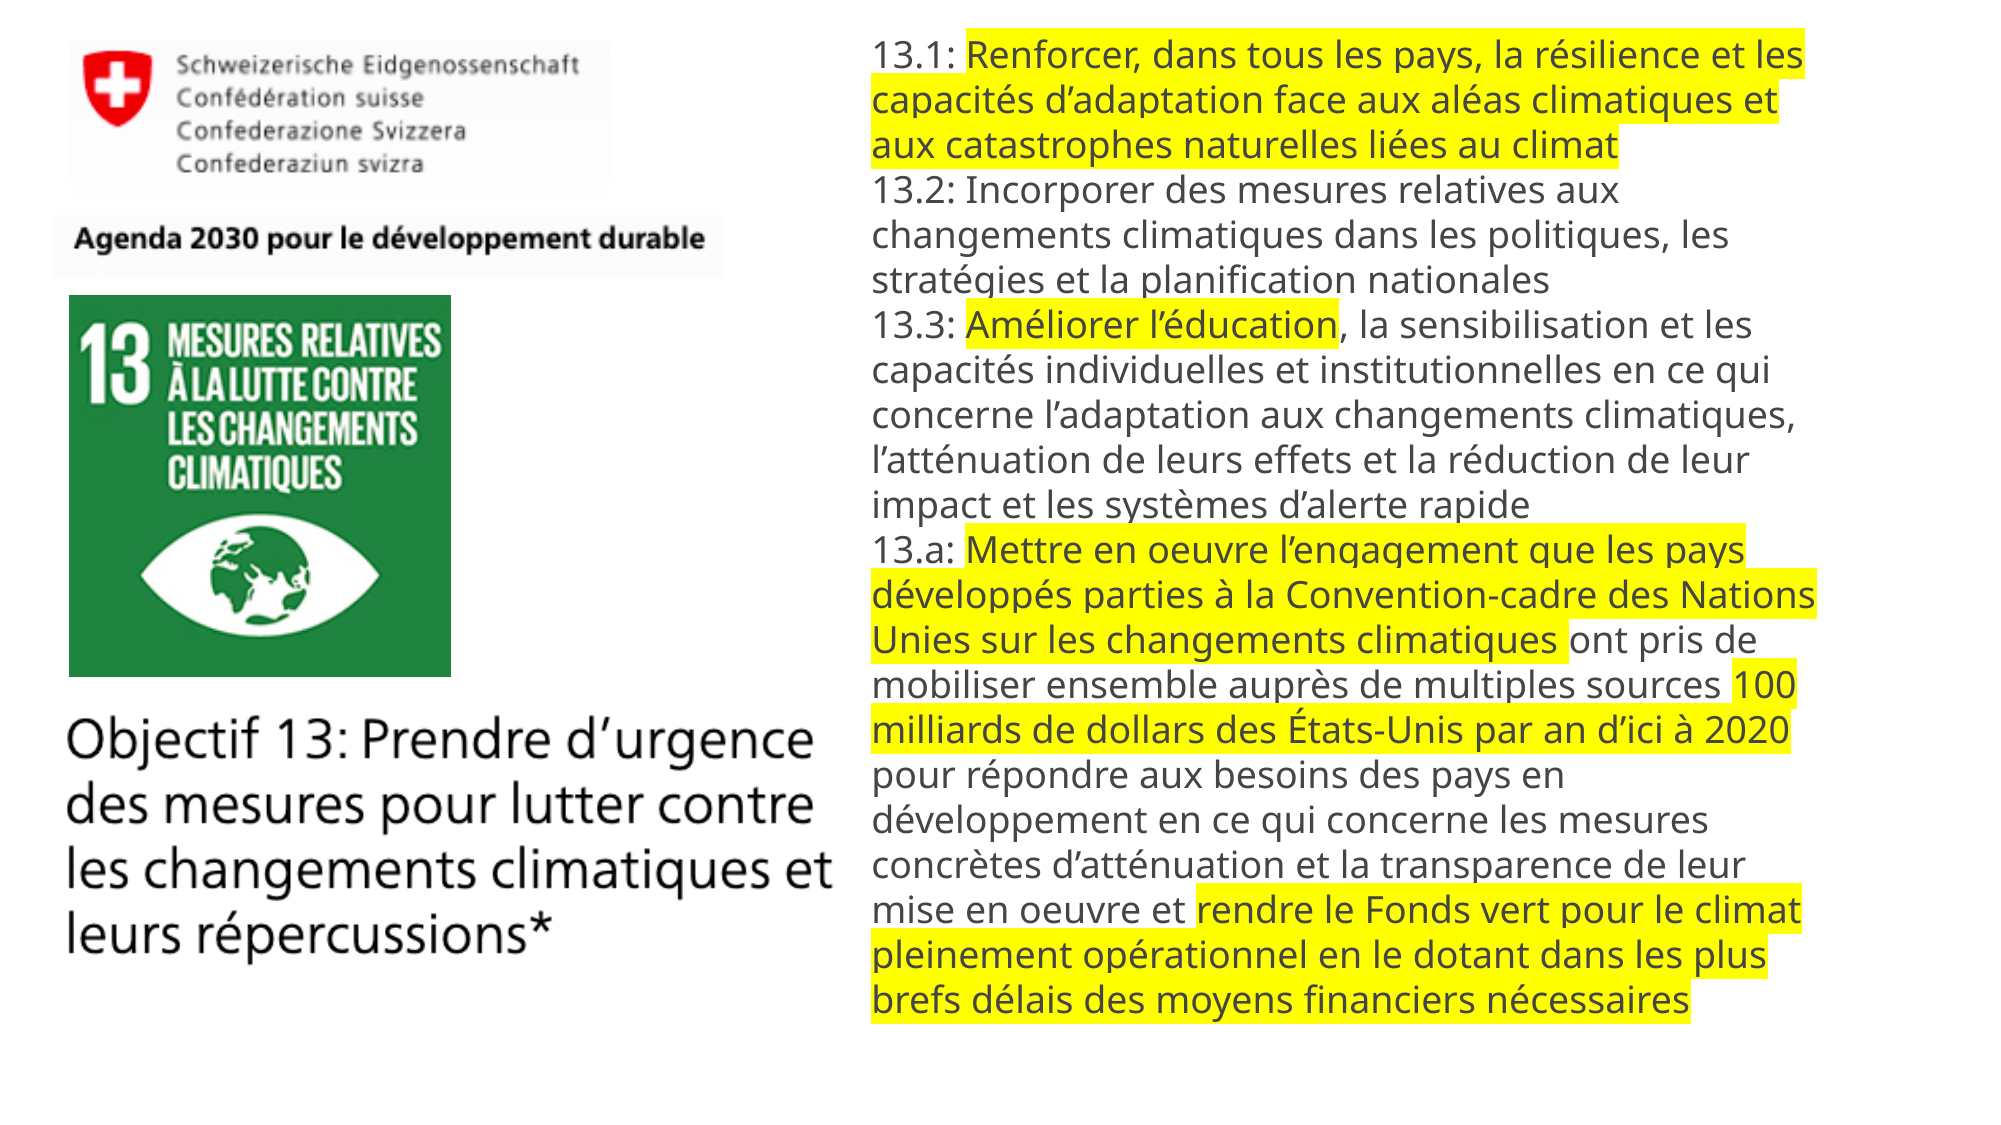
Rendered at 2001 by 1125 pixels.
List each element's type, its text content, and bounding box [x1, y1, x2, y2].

text_box 13.1: Renforcer, dans tous les pays, la résilience et les capacités d’adaptation face aux aléas climatiques et aux catastrophes naturelles liées au climat 13.2: Incorporer des mesures relatives aux changements climatiques dans les politiques, les stratégies et la planification nationales 13.3: Améliorer l’éducation, la sensibilisation et les capacités individuelles et institutionnelles en ce qui concerne l’adaptation aux changements climatiques, l’atténuation de leurs effets et la réduction de leur impact et les systèmes d’alerte rapide 13.a: Mettre en oeuvre l’engagement que les pays développés parties à la Convention-cadre des Nations Unies sur les changements climatiques ont pris de mobiliser ensemble auprès de multiples sources 100 milliards de dollars des États-Unis par an d’ici à 2020 pour répondre aux besoins des pays en développement en ce qui concerne les mesures concrètes d’atténuation et la transparence de leur mise en oeuvre et rendre le Fonds vert pour le climat pleinement opérationnel en le dotant dans les plus brefs délais des moyens financiers nécessaires [856, 23, 1835, 1029]
picture [69, 295, 451, 677]
picture [69, 41, 611, 200]
picture [52, 216, 724, 279]
picture [44, 695, 857, 974]
